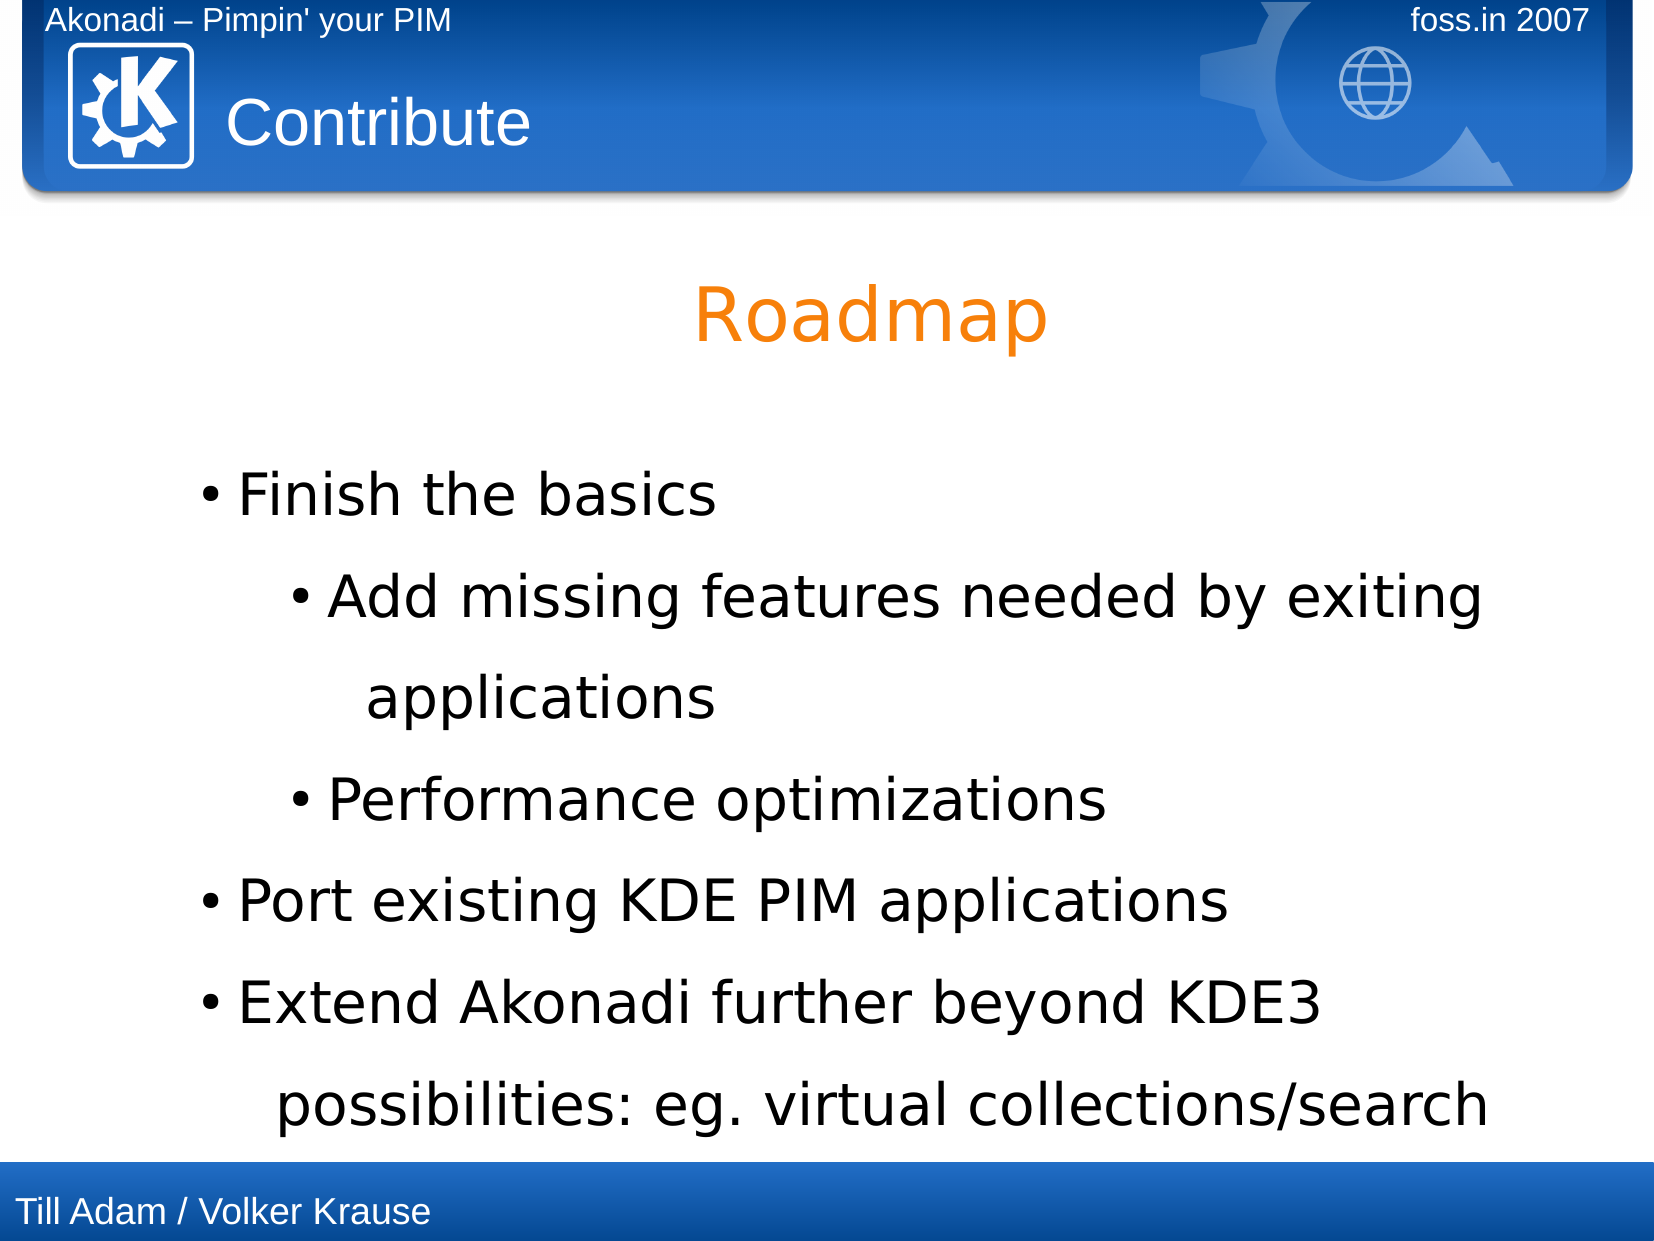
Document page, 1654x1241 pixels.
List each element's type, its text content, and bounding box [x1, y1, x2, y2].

text_box Finish the basics Add missing features needed by exiting applications Performance optimizations Port existing KDE PIM applications Extend Akonadi further beyond KDE3 possibilities: eg. virtual collections/search [95, 420, 1538, 1113]
list Roadmap [82, 284, 1571, 397]
title Contribute [225, 49, 1571, 188]
